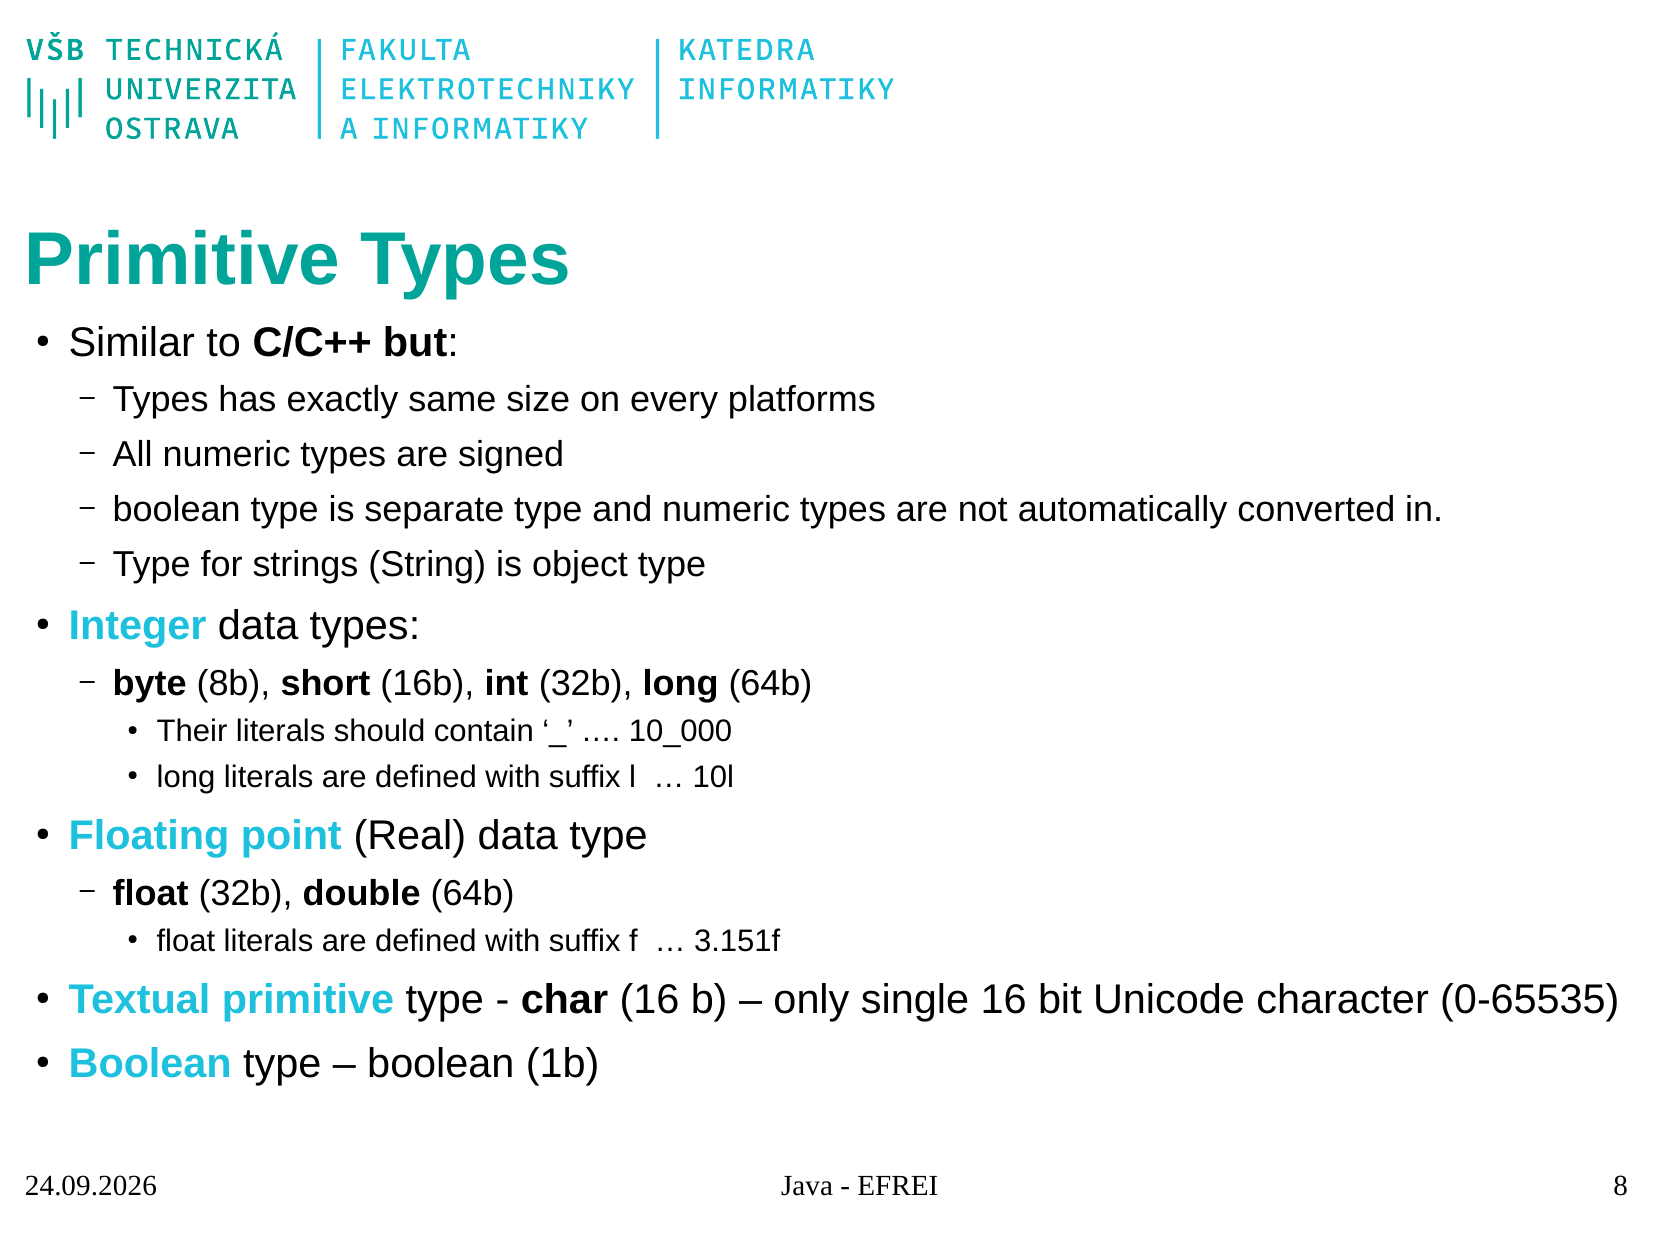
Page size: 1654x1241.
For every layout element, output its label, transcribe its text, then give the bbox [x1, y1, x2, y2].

title Primitive Types [24, 169, 1629, 300]
list Similar to C/C++ but: Types has exactly same size on every platforms All numeric types are signed boolean type is separate type and numeric types are not automatically converted in. Type for strings (String) is object type Integer data types: byte (8b), short (16b), int (32b), long (64b) Their literals should contain ‘_’ …. 10_000 long literals are defined with suffix l … 10l Floating point (Real) data type float (32b), double (64b) float literals are defined with suffix f … 3.151f Textual primitive type - char (16 b) – only single 16 bit Unicode character (0-65535) Boolean type – boolean (1b) [24, 318, 1629, 1146]
picture [26, 31, 894, 139]
